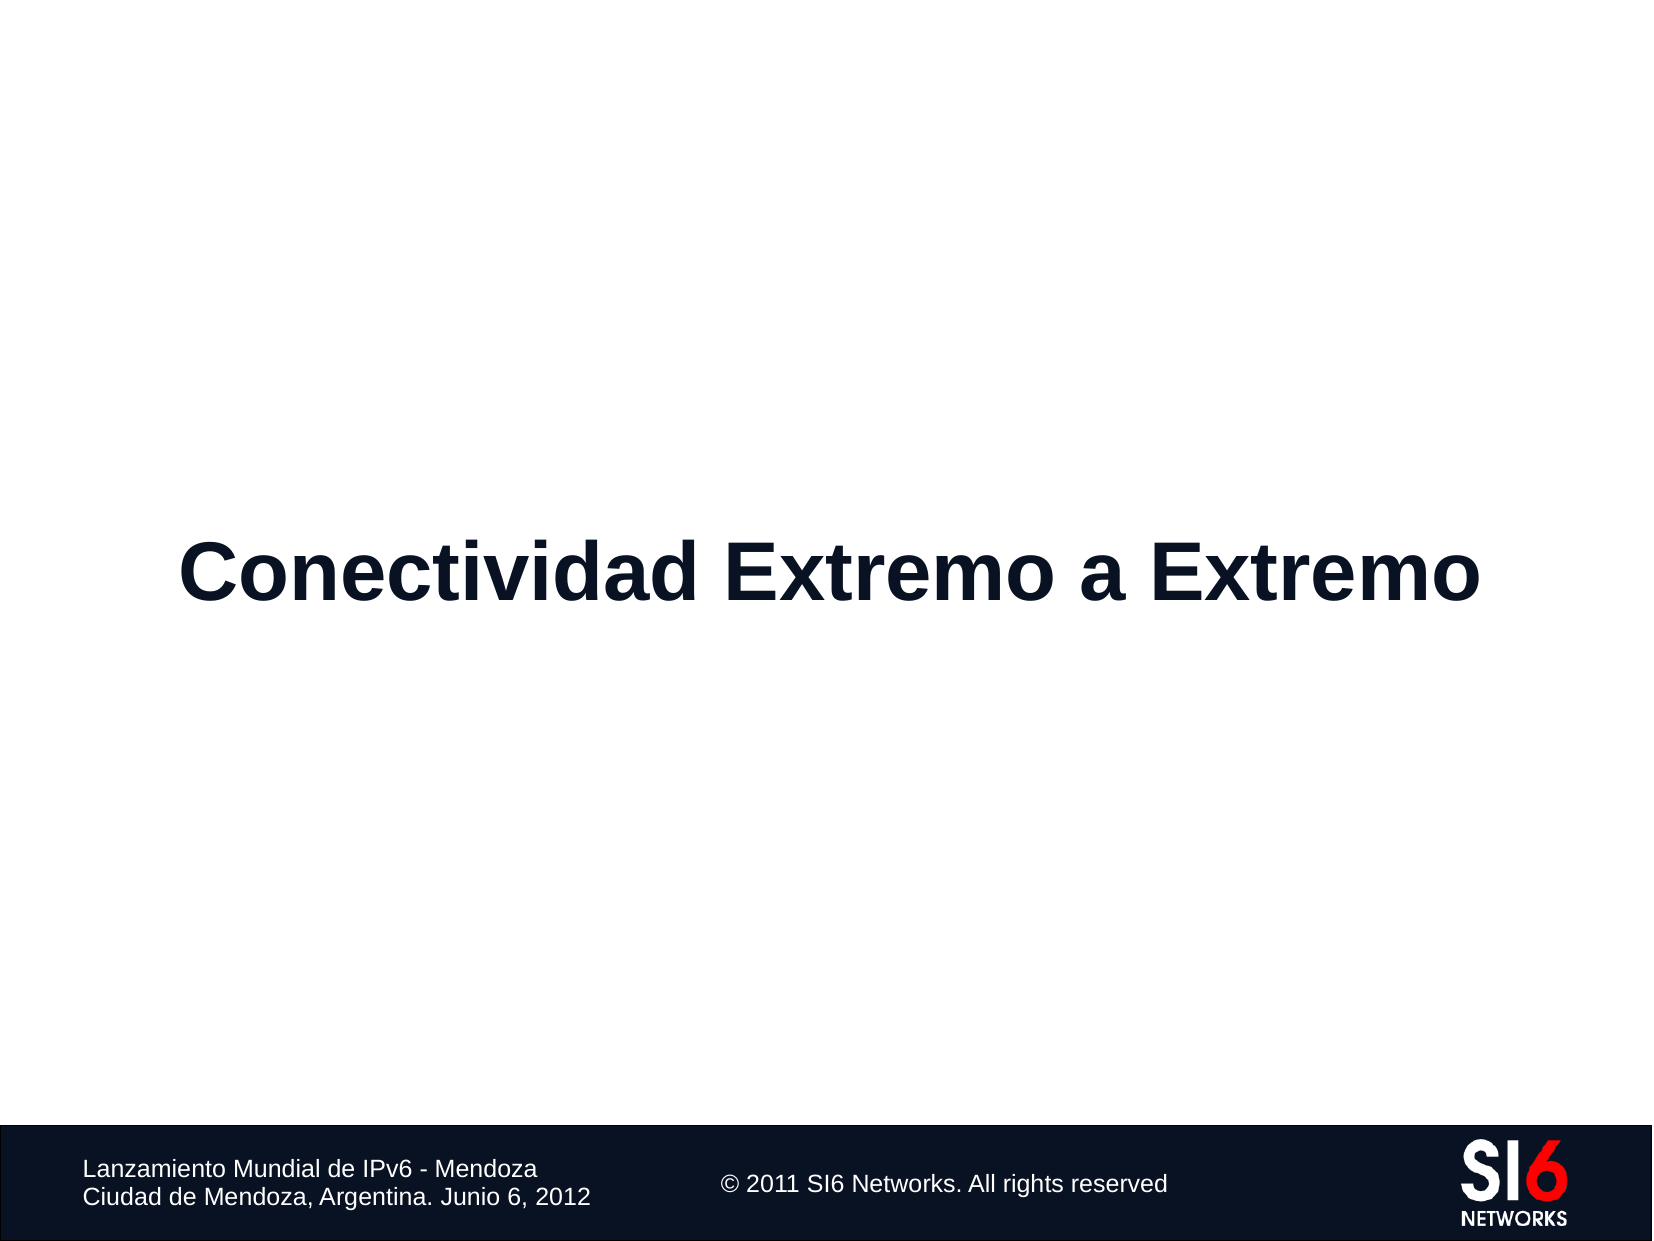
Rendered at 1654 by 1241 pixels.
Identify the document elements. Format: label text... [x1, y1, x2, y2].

title Conectividad Extremo a Extremo [86, 467, 1576, 676]
picture [1461, 1139, 1567, 1226]
